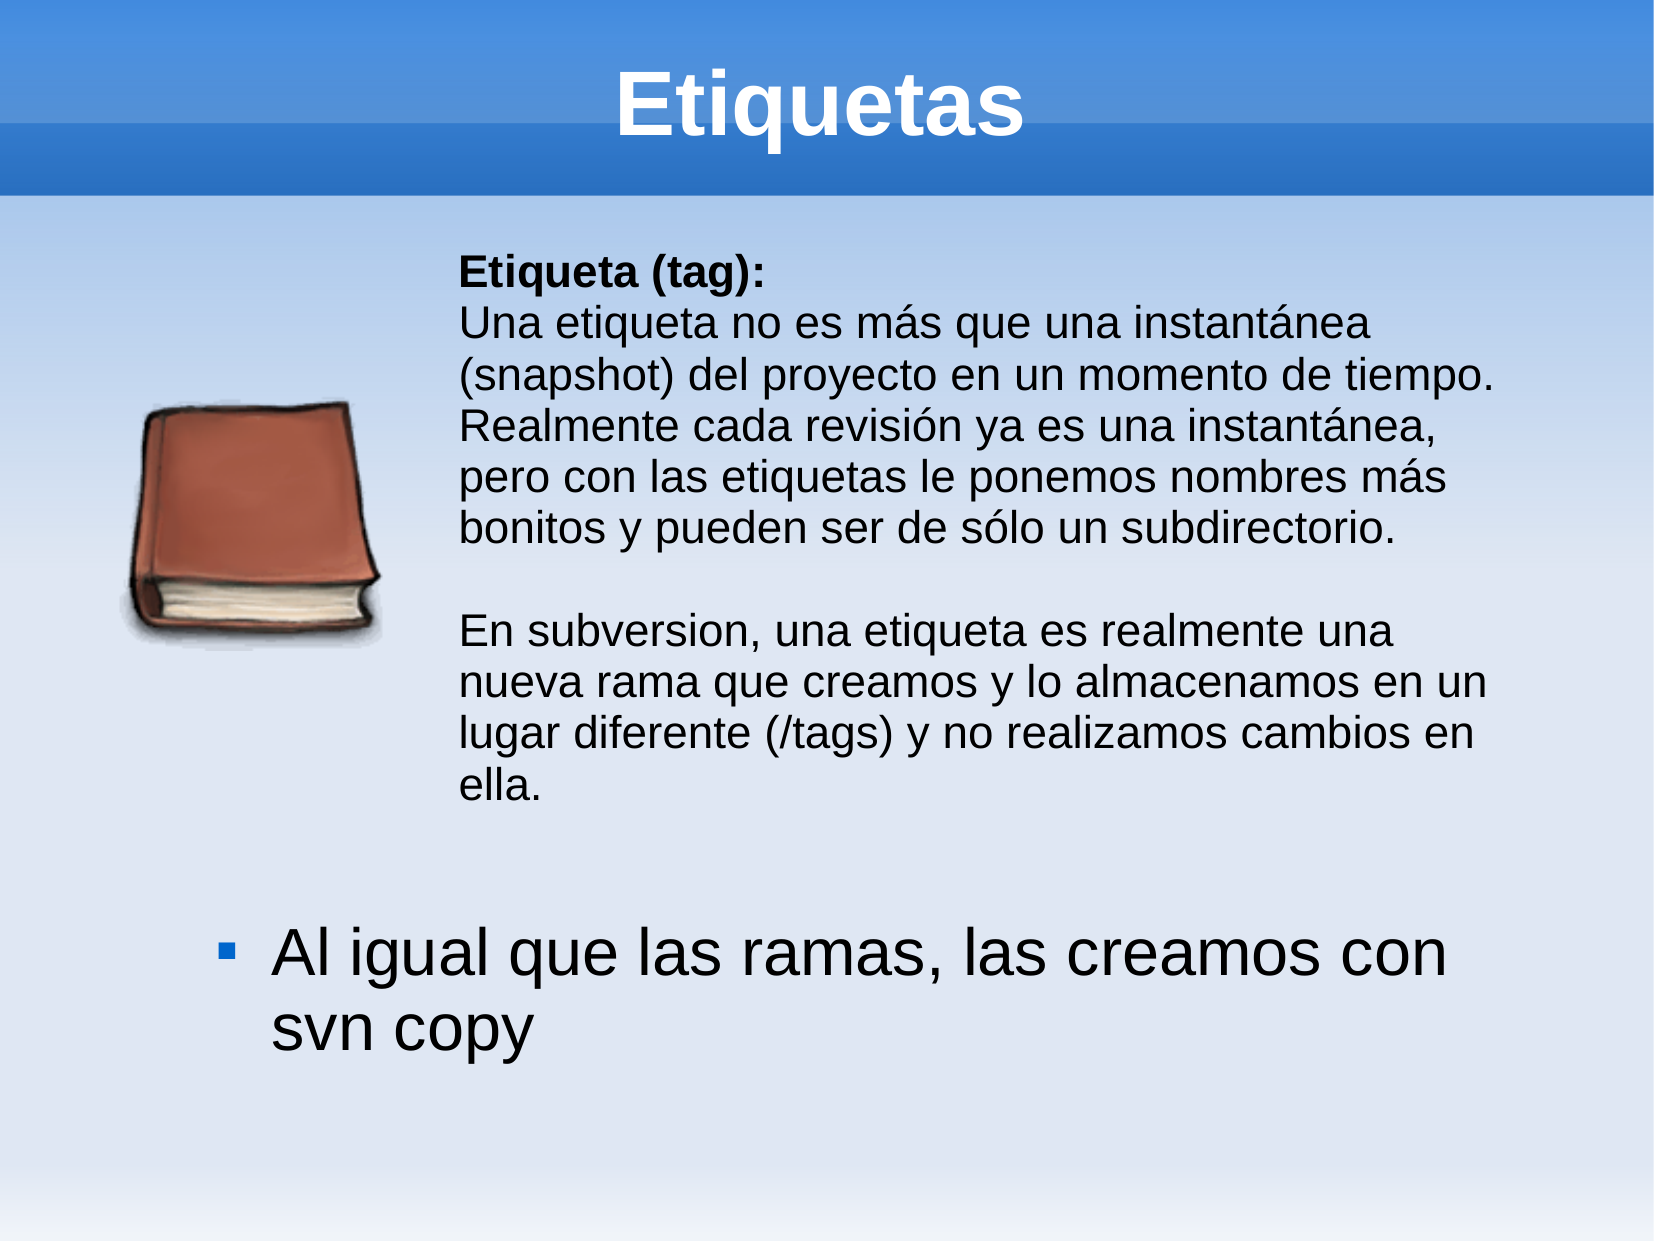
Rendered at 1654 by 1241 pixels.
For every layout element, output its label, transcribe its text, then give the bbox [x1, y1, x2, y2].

picture [0, 0, 1654, 1241]
list Al igual que las ramas, las creamos con svn copy [200, 915, 1477, 1182]
title Etiquetas [76, 7, 1565, 200]
text_box Etiqueta (tag): Una etiqueta no es más que una instantánea (snapshot) del proyecto en un momento de tiempo. Realmente cada revisión ya es una instantánea, pero con las etiquetas le ponemos nombres más bonitos y pueden ser de sólo un subdirectorio. En subversion, una etiqueta es realmente una nueva rama que creamos y lo almacenamos en un lugar diferente (/tags) y no realizamos cambios en ella. [443, 238, 1536, 818]
